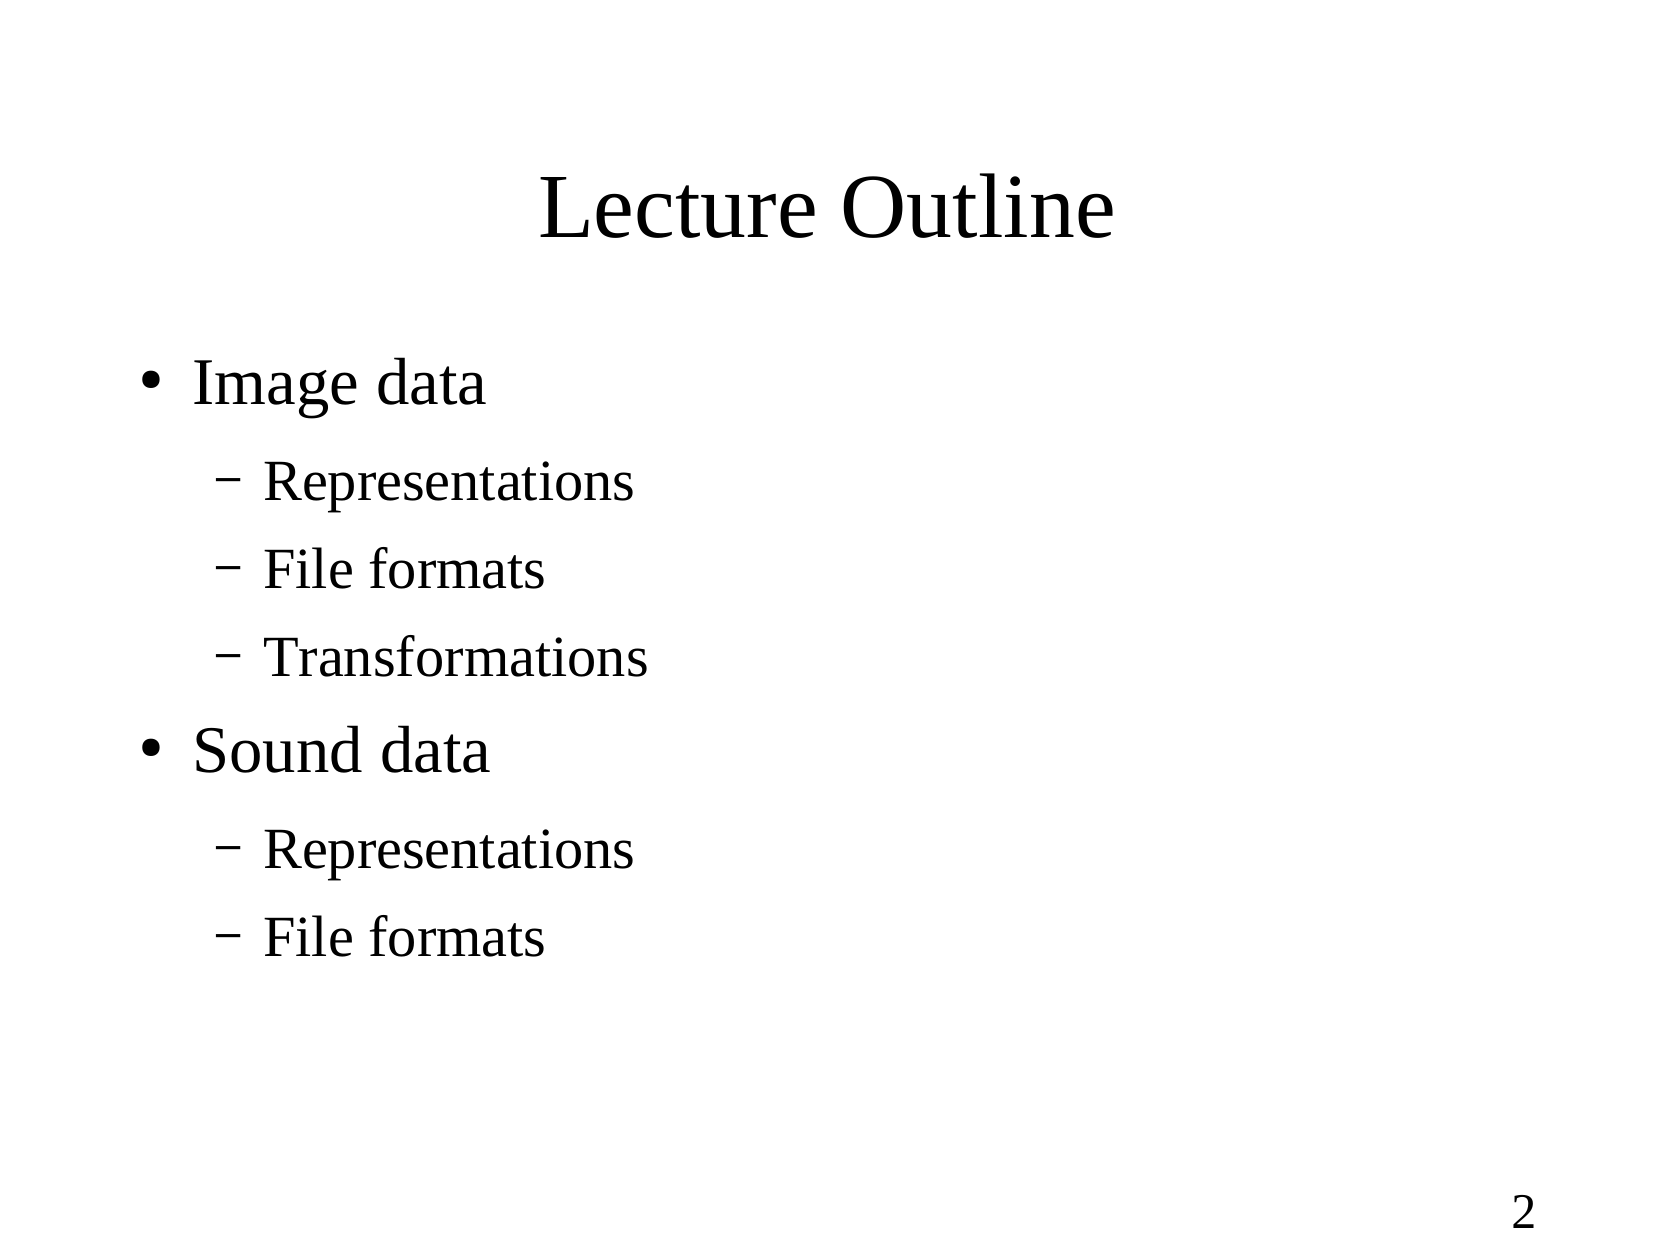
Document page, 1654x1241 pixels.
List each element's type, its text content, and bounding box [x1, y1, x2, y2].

list Image data Representations File formats Transformations Sound data Representations File formats [121, 344, 1534, 1127]
text_box <number> [1511, 1183, 1654, 1241]
title Lecture Outline [121, 102, 1534, 311]
